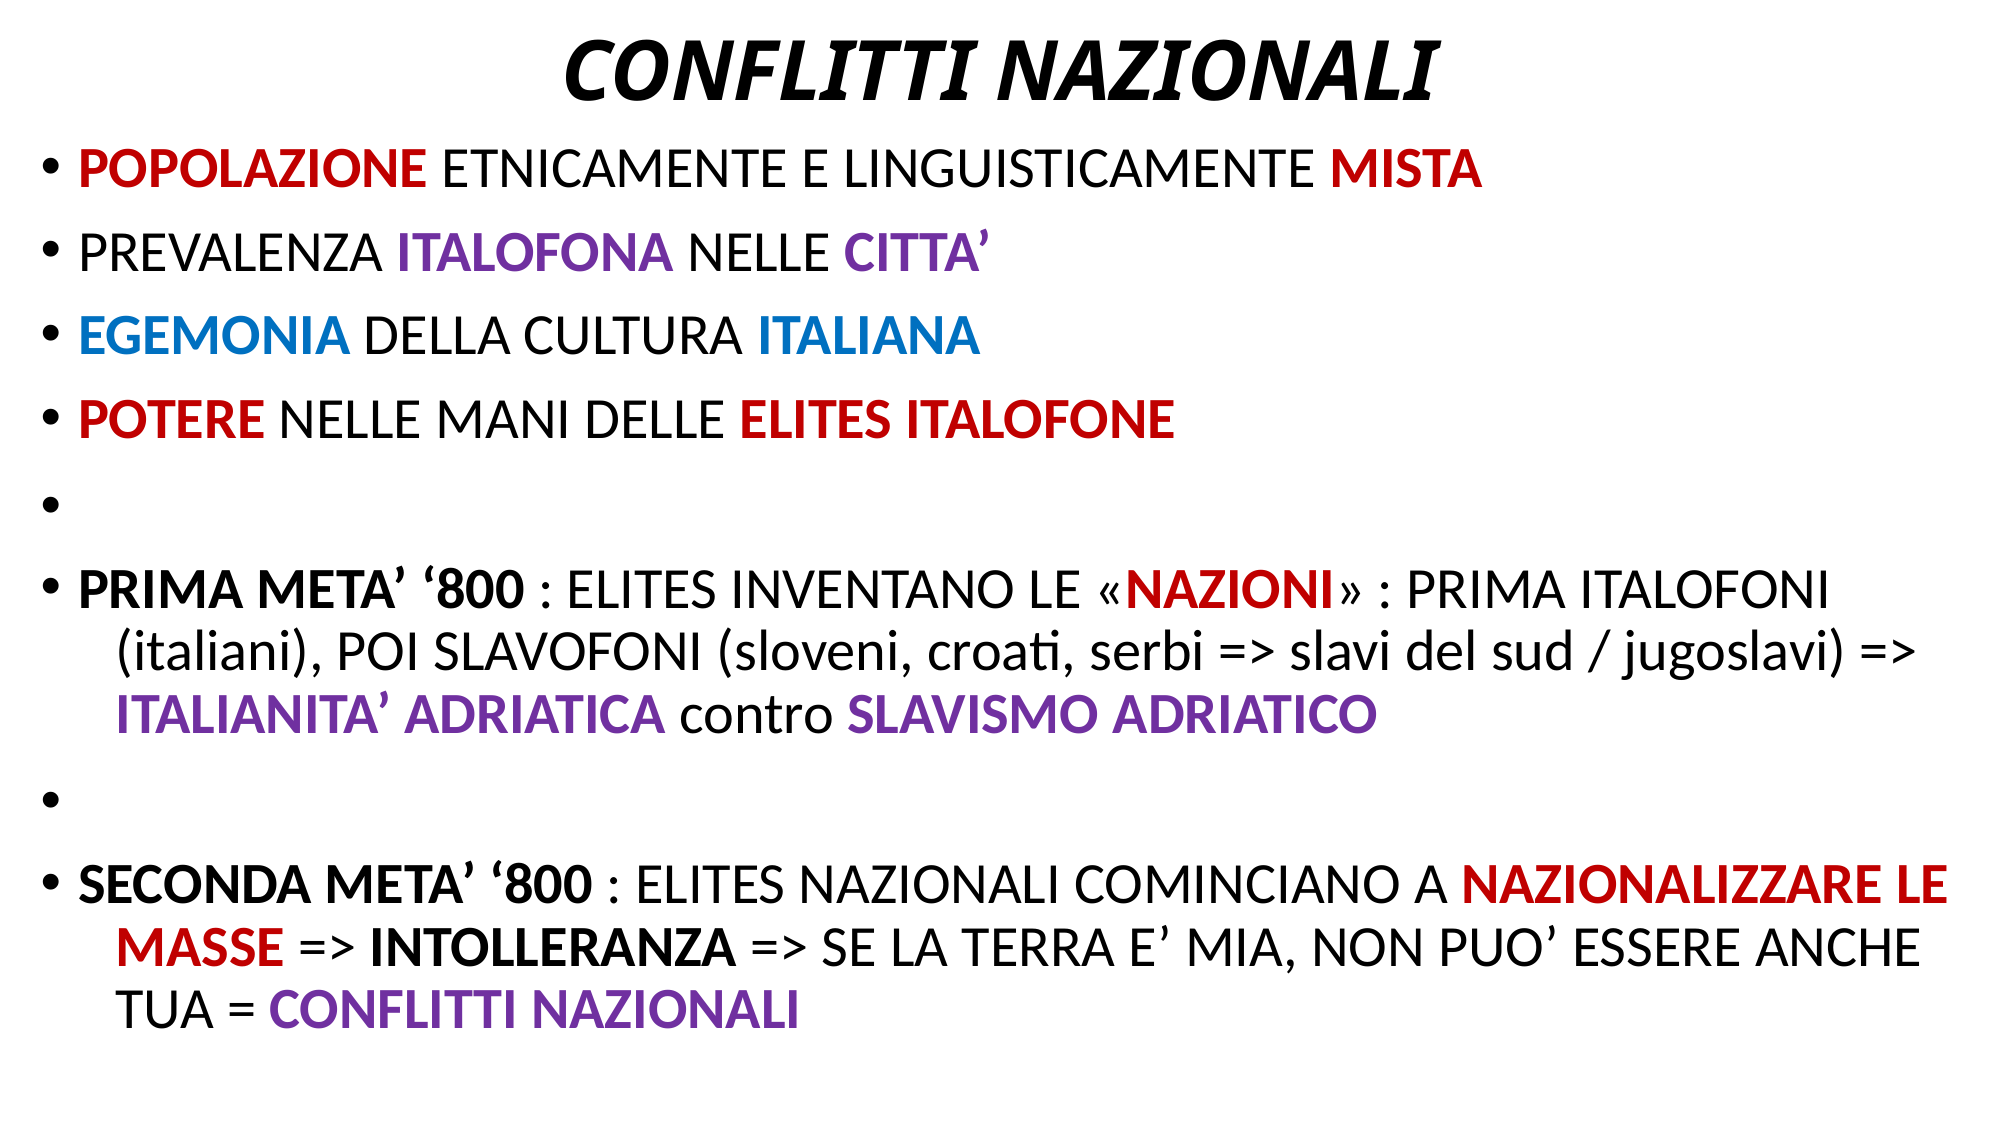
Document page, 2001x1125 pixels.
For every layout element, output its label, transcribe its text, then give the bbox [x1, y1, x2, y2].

title CONFLITTI NAZIONALI [137, 17, 1863, 129]
list POPOLAZIONE ETNICAMENTE E LINGUISTICAMENTE MISTA PREVALENZA ITALOFONA NELLE CITTA’ EGEMONIA DELLA CULTURA ITALIANA POTERE NELLE MANI DELLE ELITES ITALOFONE PRIMA META’ ‘800 : ELITES INVENTANO LE «NAZIONI» : PRIMA ITALOFONI (italiani), POI SLAVOFONI (sloveni, croati, serbi => slavi del sud / jugoslavi) => ITALIANITA’ ADRIATICA contro SLAVISMO ADRIATICO SECONDA META’ ‘800 : ELITES NAZIONALI COMINCIANO A NAZIONALIZZARE LE MASSE => INTOLLERANZA => SE LA TERRA E’ MIA, NON PUO’ ESSERE ANCHE TUA = CONFLITTI NAZIONALI [25, 129, 1990, 1108]
